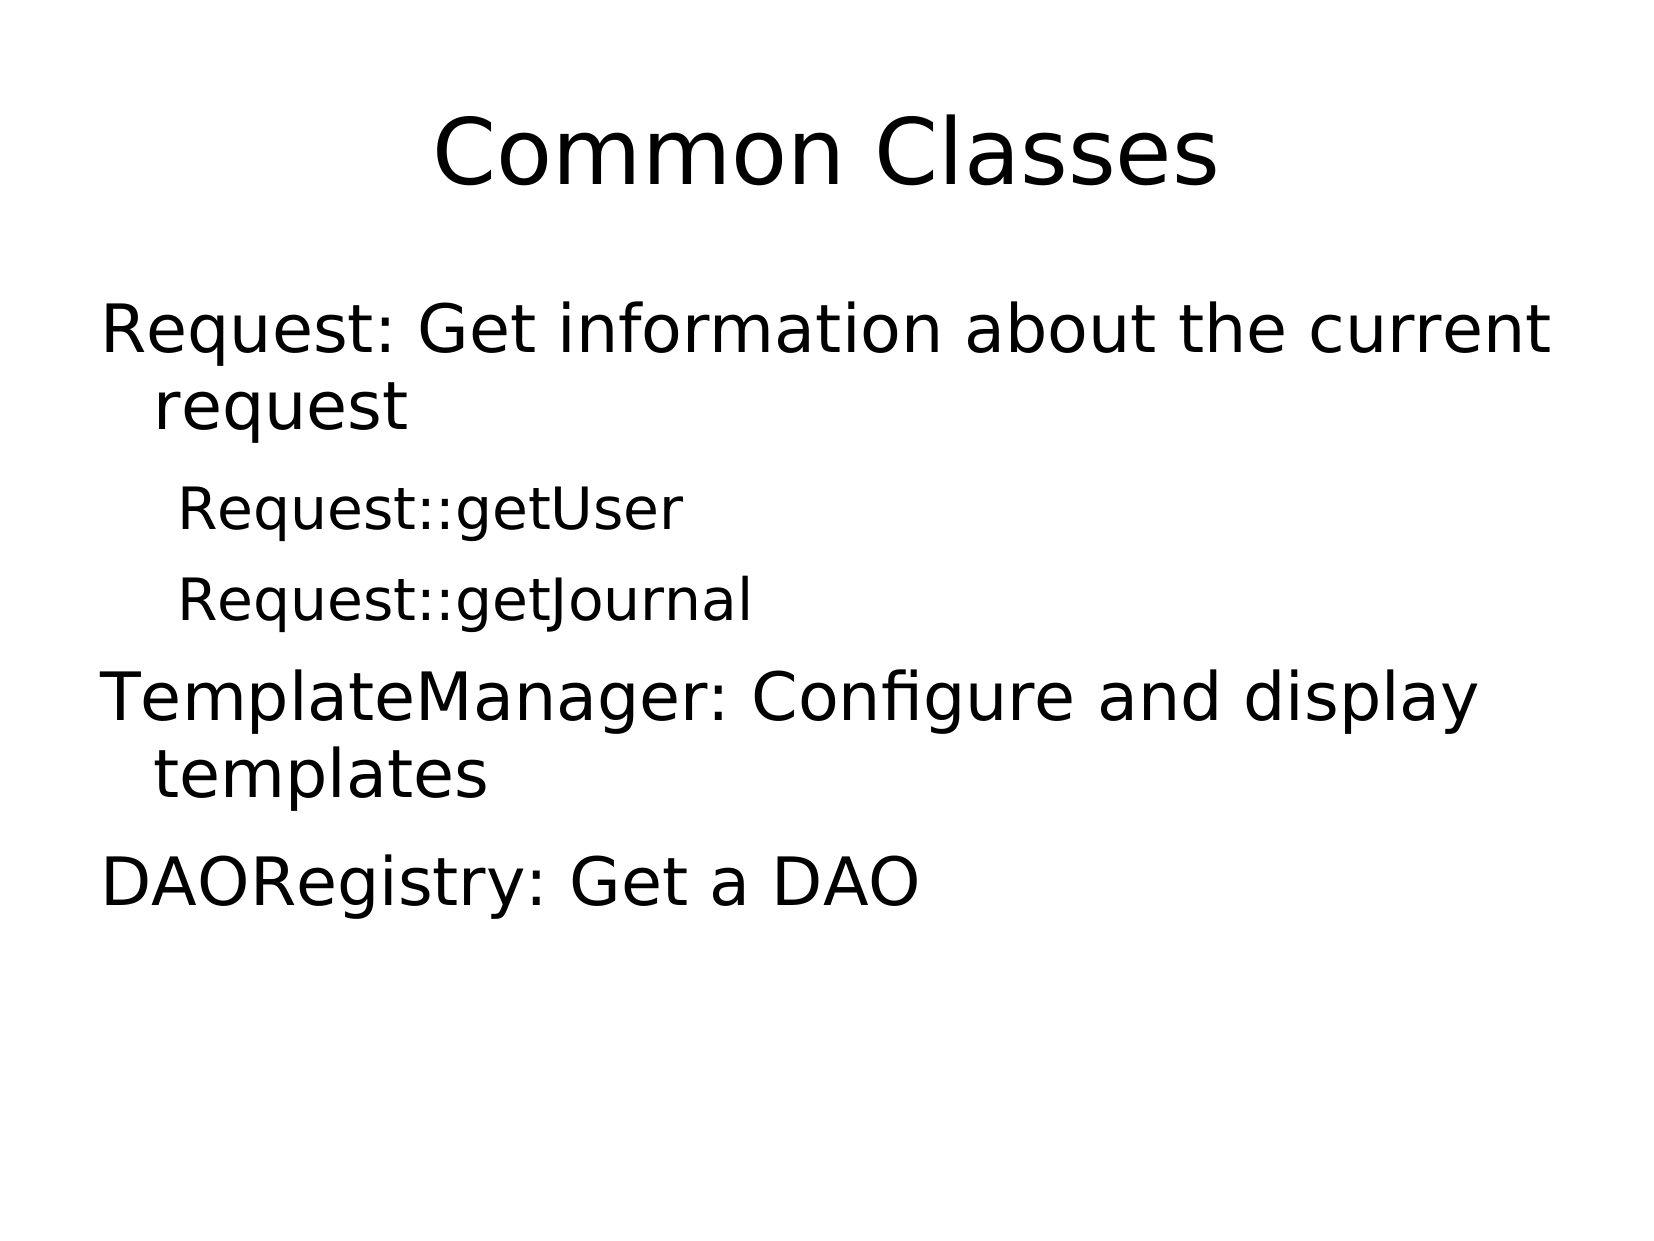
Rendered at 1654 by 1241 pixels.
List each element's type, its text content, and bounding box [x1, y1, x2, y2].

list Request: Get information about the current request Request::getUser Request::getJournal TemplateManager: Configure and display templates DAORegistry: Get a DAO [82, 290, 1571, 1094]
title Common Classes [82, 56, 1571, 250]
